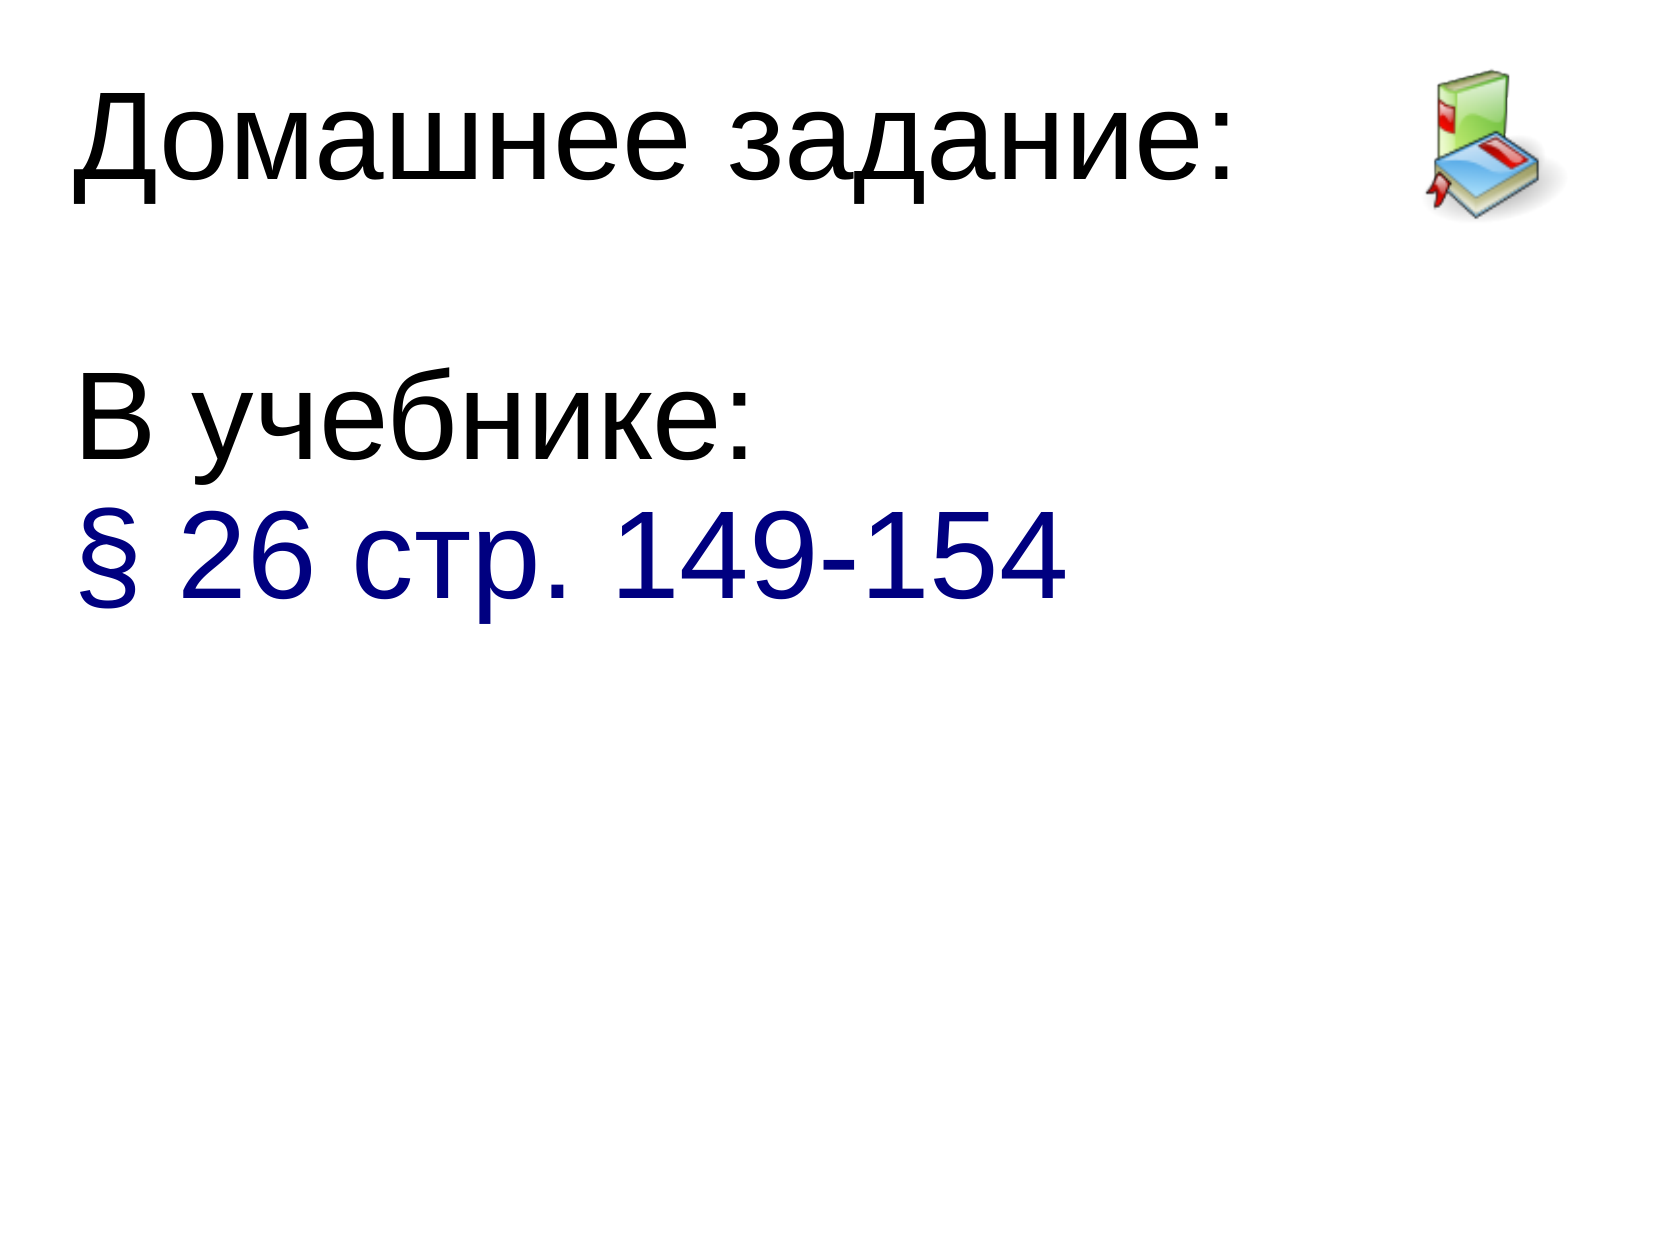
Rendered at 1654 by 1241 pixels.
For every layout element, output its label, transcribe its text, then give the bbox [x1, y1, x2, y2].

picture [1417, 58, 1572, 237]
text_box Домашнее задание: В учебнике: § 26 стр. 149-154 [59, 59, 1595, 820]
